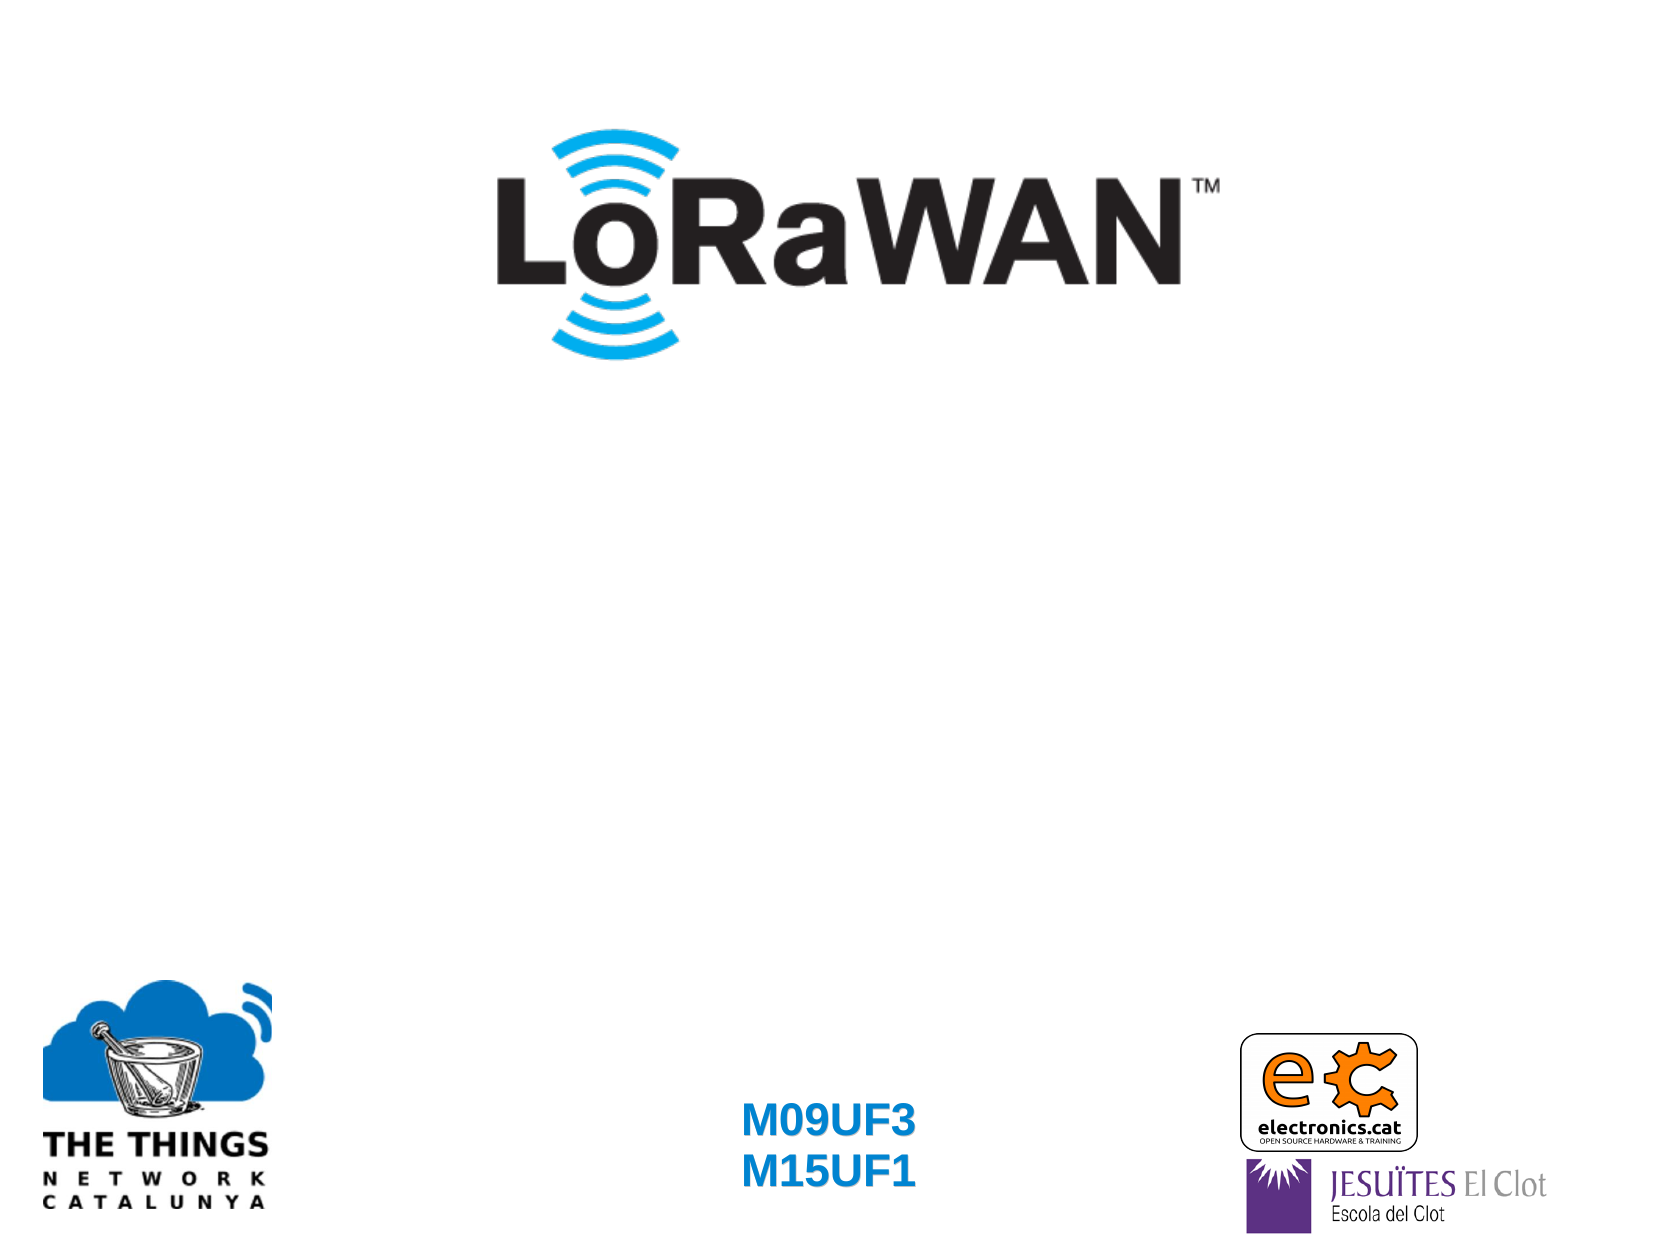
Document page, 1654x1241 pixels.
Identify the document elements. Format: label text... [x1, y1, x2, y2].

picture [346, 0, 1323, 466]
picture [43, 980, 272, 1209]
picture [1240, 1033, 1654, 1241]
text_box M09UF3 M15UF1 [507, 1086, 1150, 1208]
